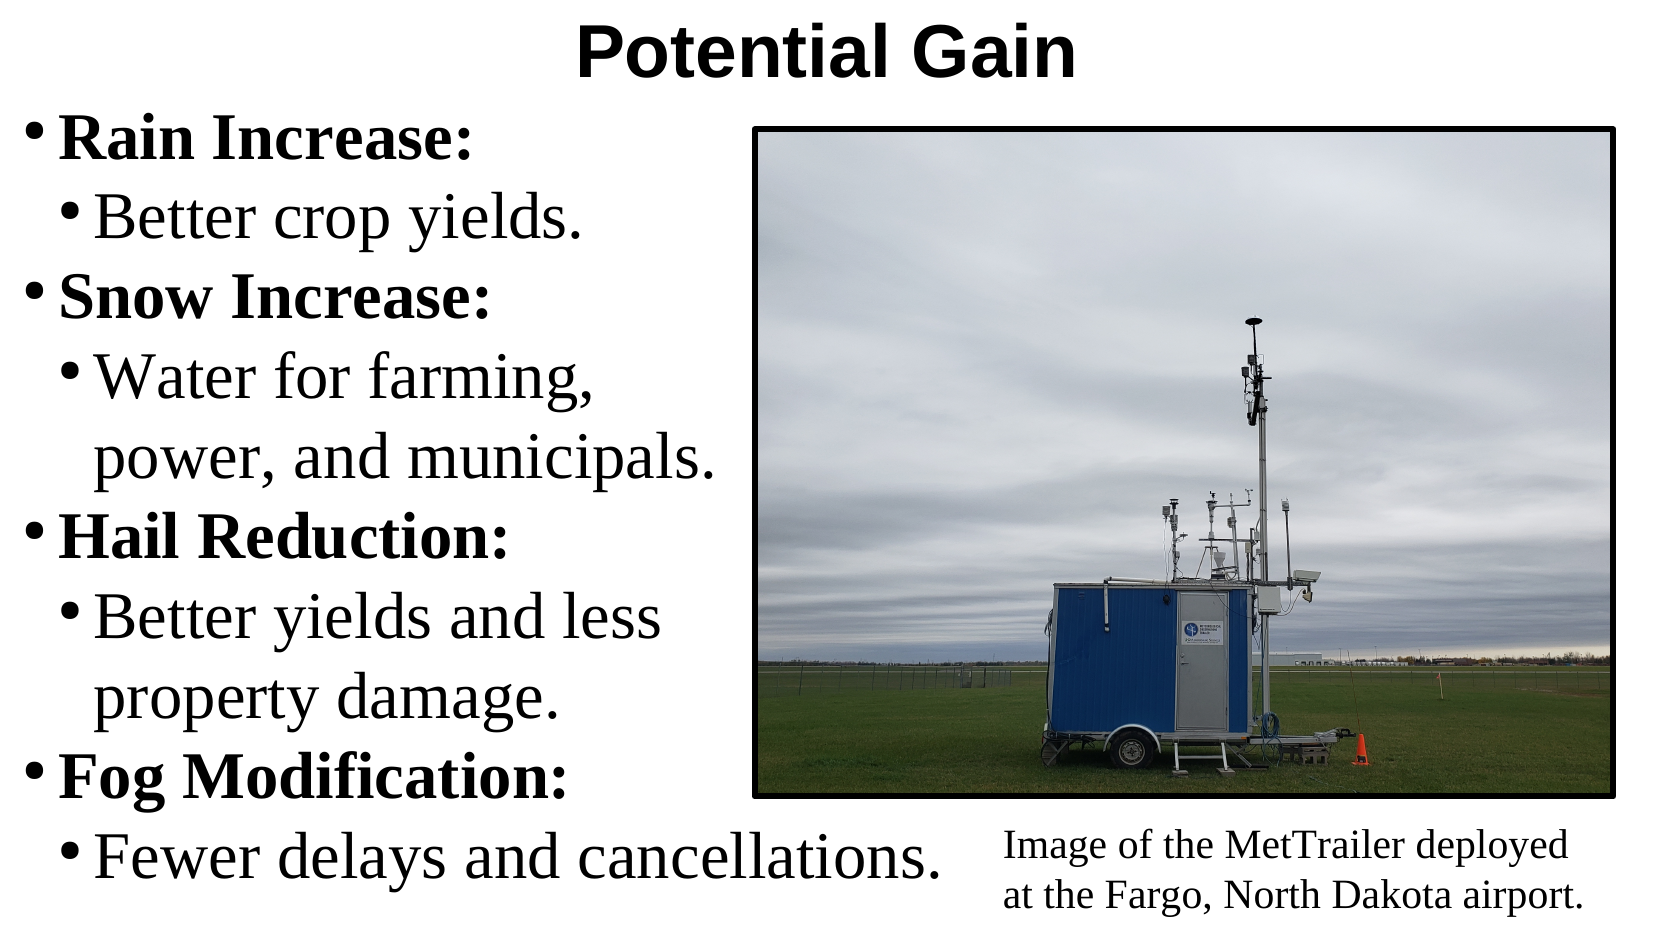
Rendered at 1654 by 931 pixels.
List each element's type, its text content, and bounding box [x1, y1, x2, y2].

text_box Rain Increase: Better crop yields. Snow Increase: Water for farming, power, and municipals. Hail Reduction: Better yields and less property damage. Fog Modification: Fewer delays and cancellations. [7, 85, 976, 901]
title Potential Gain [0, 0, 1654, 106]
text_box Image of the MetTrailer deployed at the Fargo, North Dakota airport. [988, 809, 1619, 925]
picture [757, 132, 1611, 794]
